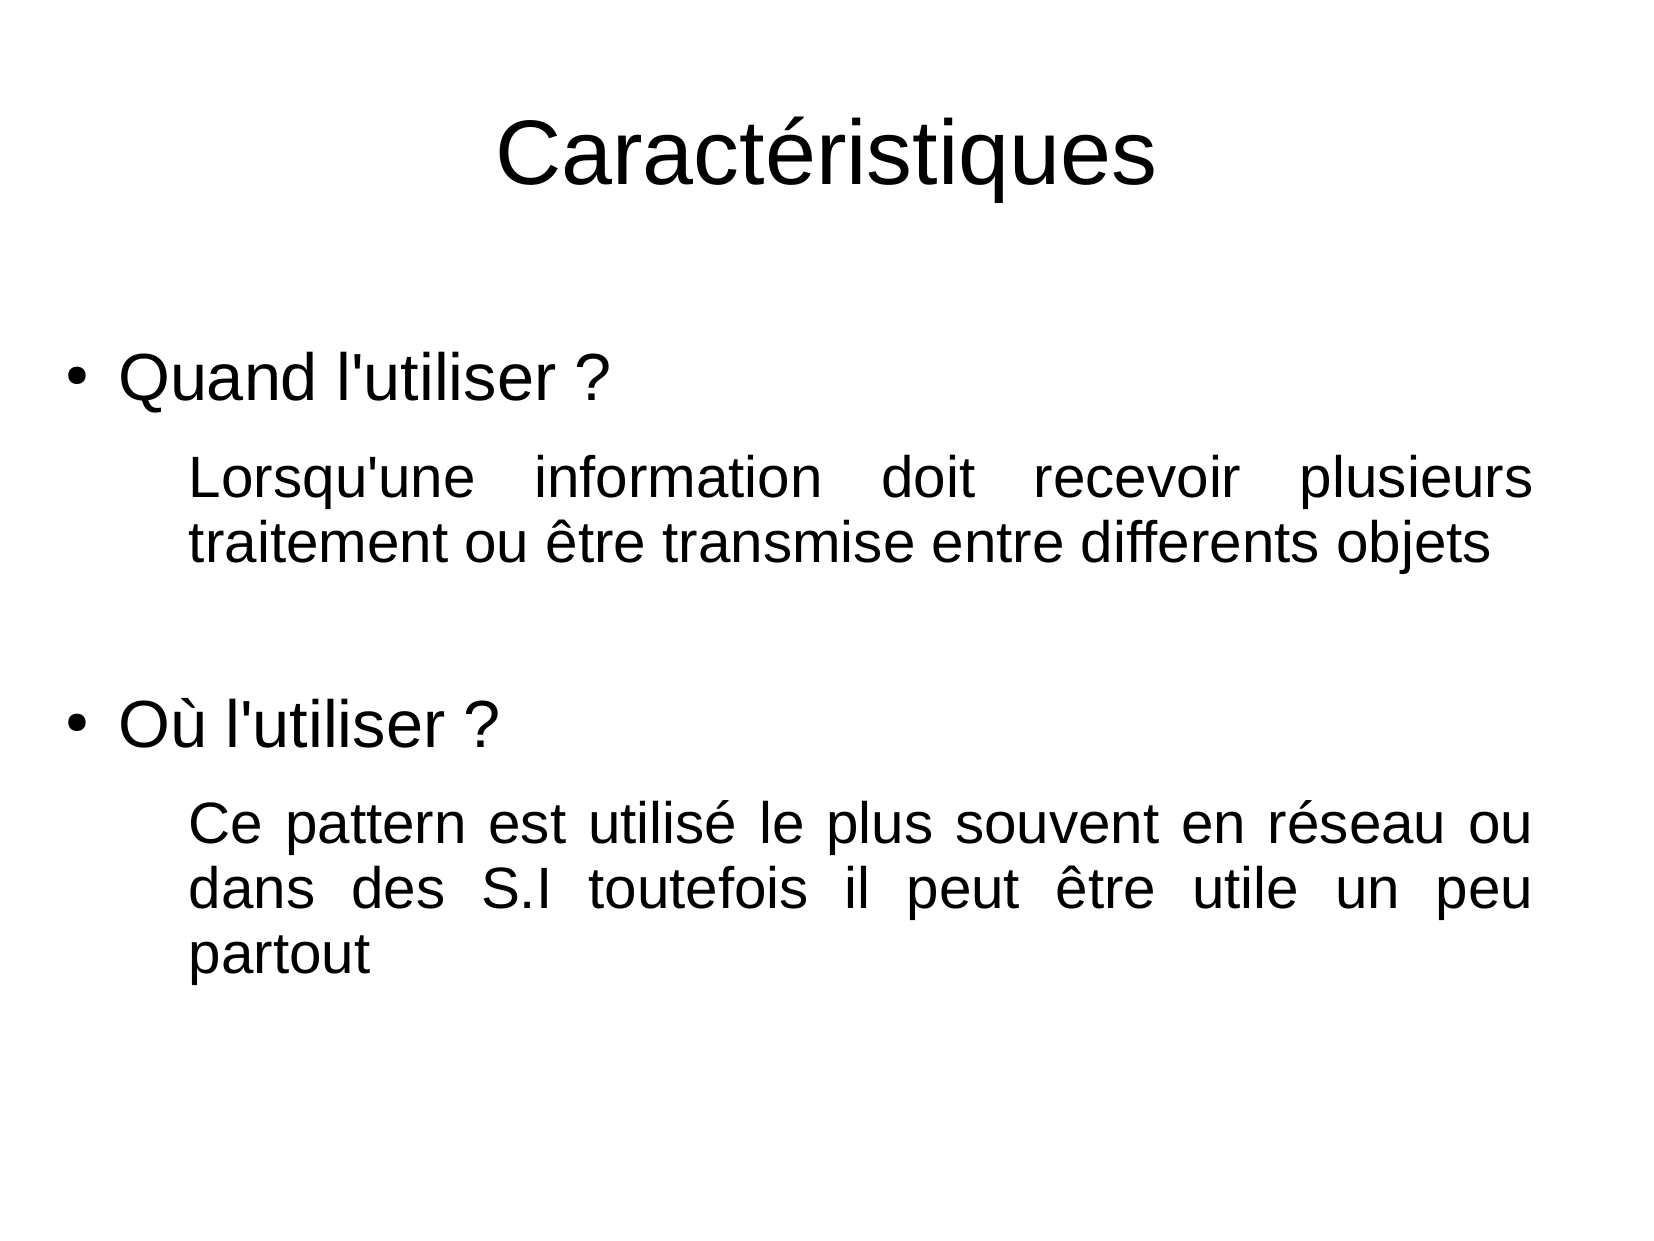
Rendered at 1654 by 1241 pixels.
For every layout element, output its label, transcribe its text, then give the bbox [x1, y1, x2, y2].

list Quand l'utiliser ? Lorsqu'une information doit recevoir plusieurs traitement ou être transmise entre differents objets Où l'utiliser ? Ce pattern est utilisé le plus souvent en réseau ou dans des S.I toutefois il peut être utile un peu partout [47, 236, 1536, 1074]
title Caractéristiques [82, 49, 1571, 257]
